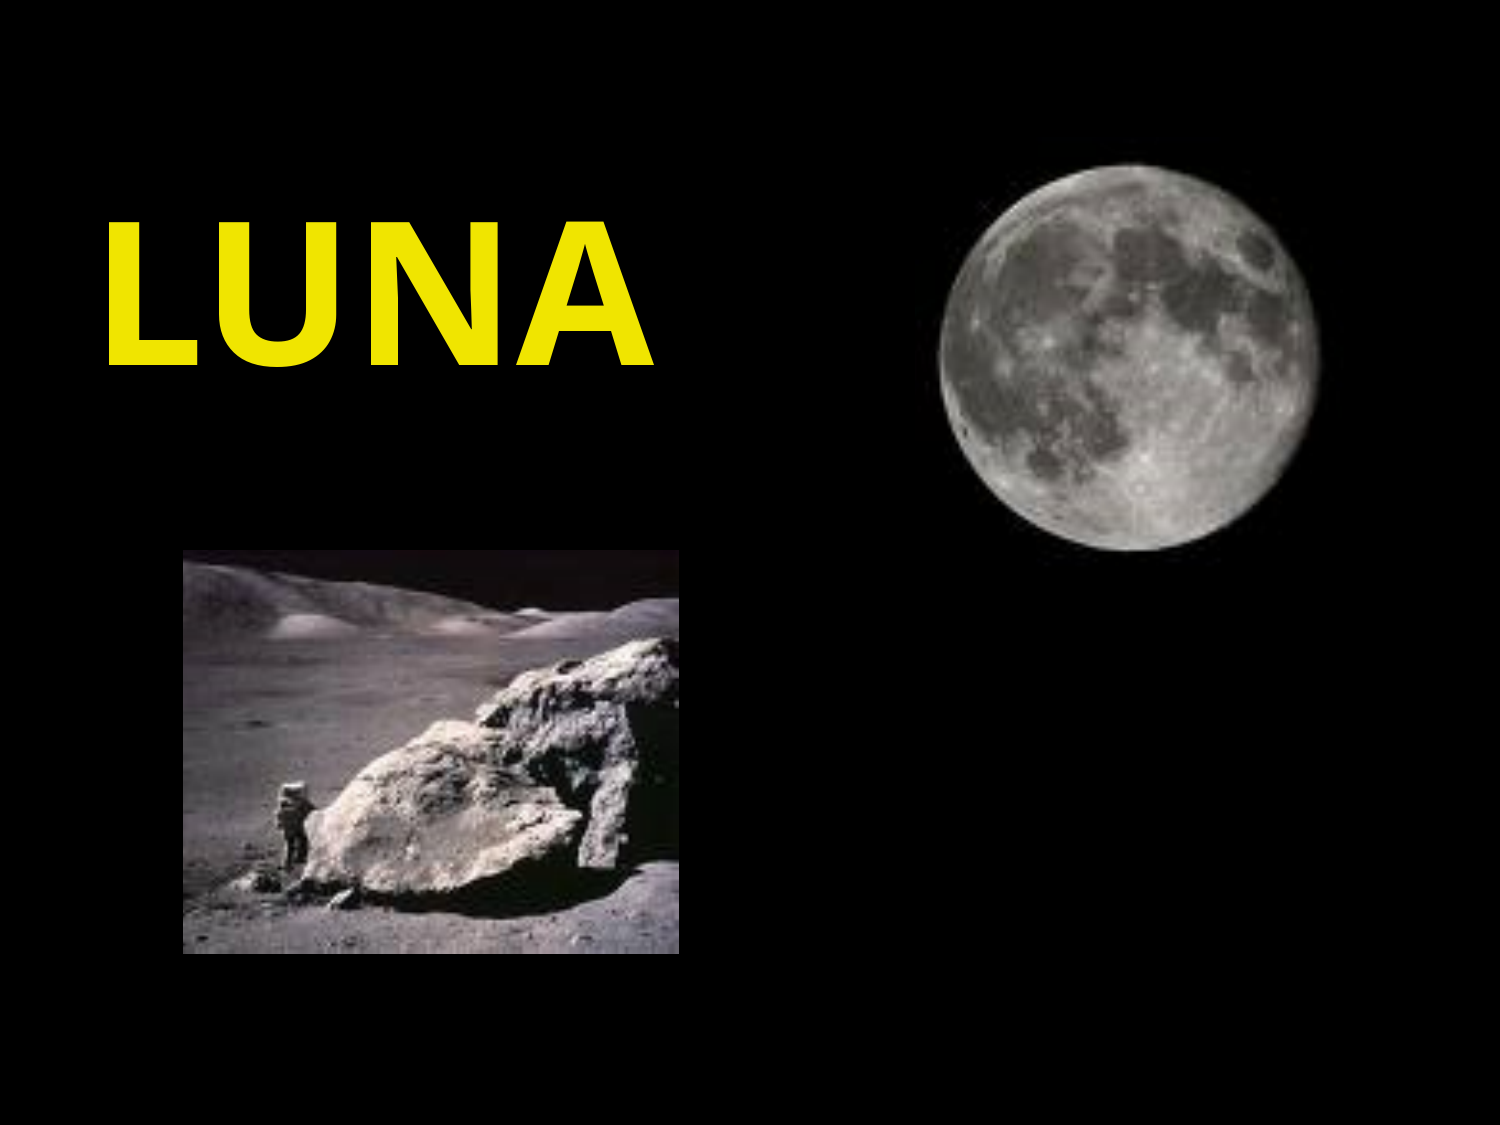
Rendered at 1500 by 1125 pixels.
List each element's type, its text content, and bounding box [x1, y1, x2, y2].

picture [915, 137, 1349, 575]
picture [183, 550, 679, 954]
title LUNA [76, 90, 1352, 480]
